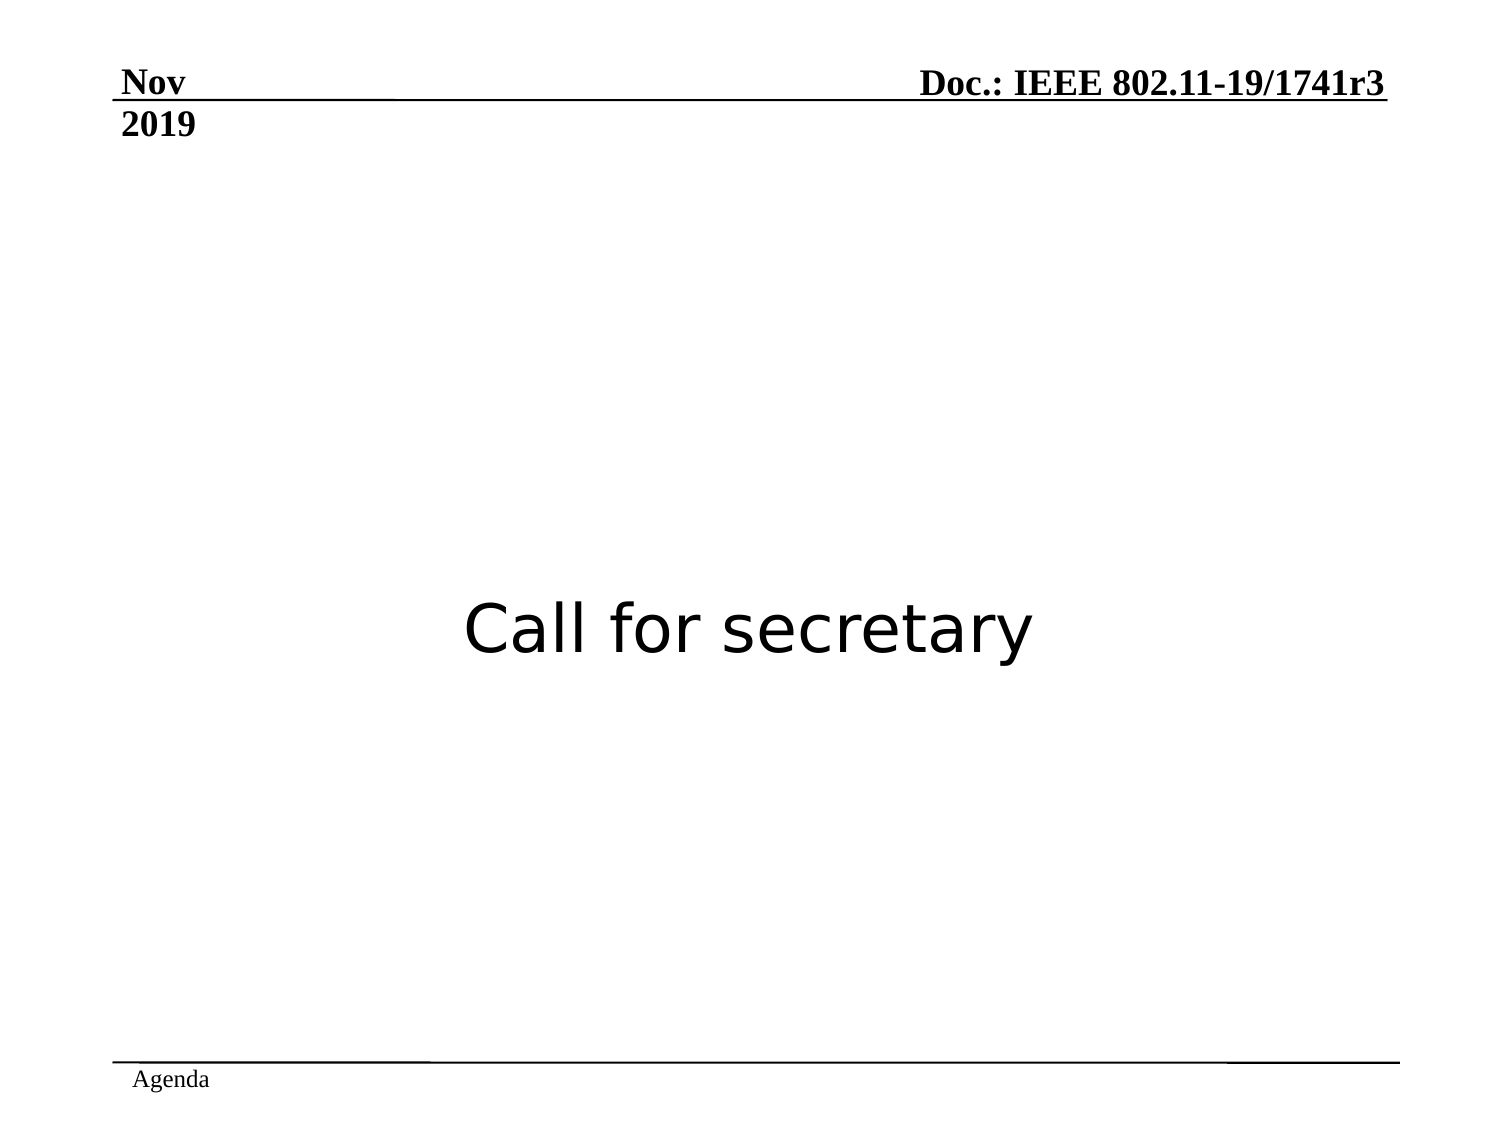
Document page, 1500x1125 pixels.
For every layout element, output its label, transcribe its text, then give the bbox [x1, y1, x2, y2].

text_box Call for secretary [74, 585, 1425, 666]
text_box Nov 2019 [106, 53, 283, 107]
